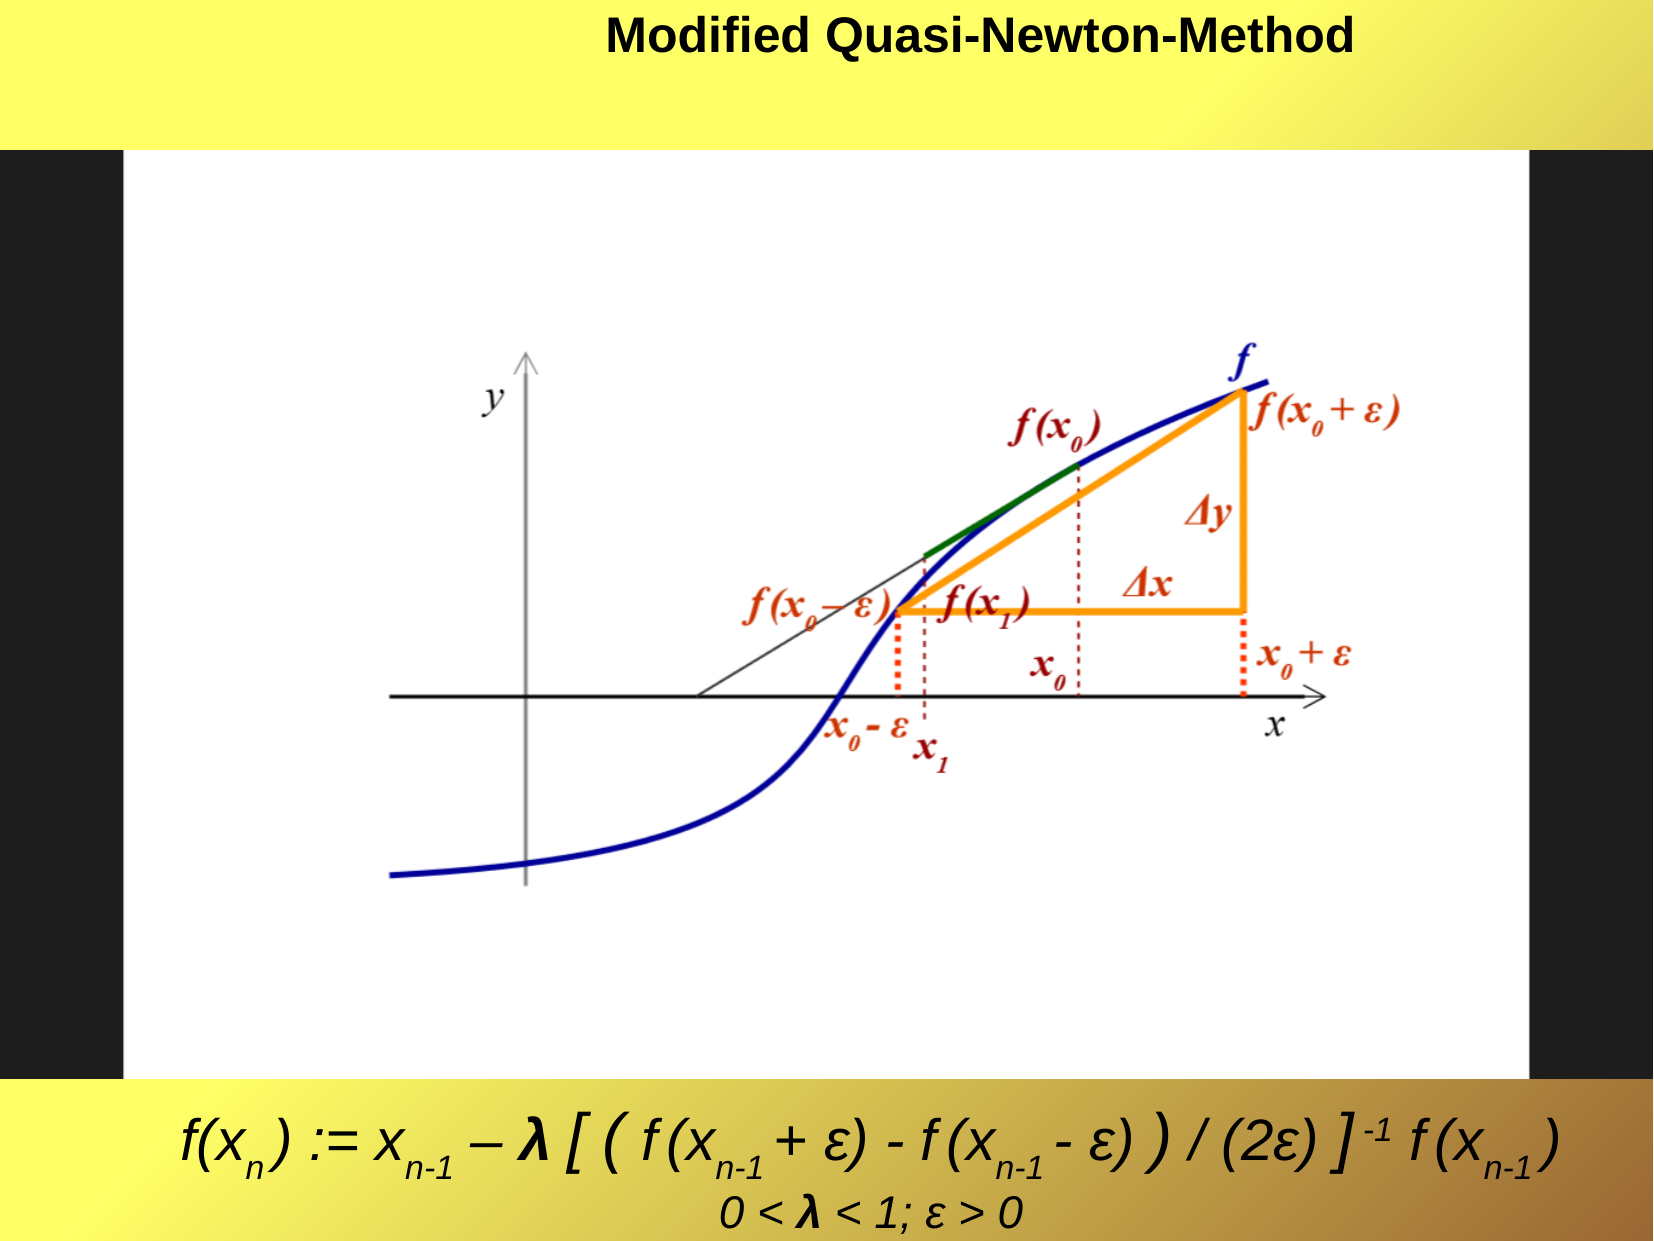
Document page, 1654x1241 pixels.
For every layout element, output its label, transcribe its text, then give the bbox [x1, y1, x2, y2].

text_box f(xn ) := xn-1 – λ [ ( f (xn-1 + ε) - f (xn-1 - ε) ) / (2ε) ] -1 f (xn-1 ) 0 < λ < 1; ε > 0 [118, 1092, 1625, 1241]
picture [0, 150, 1653, 1079]
text_box Modified Quasi-Newton-Method [590, 0, 1565, 72]
